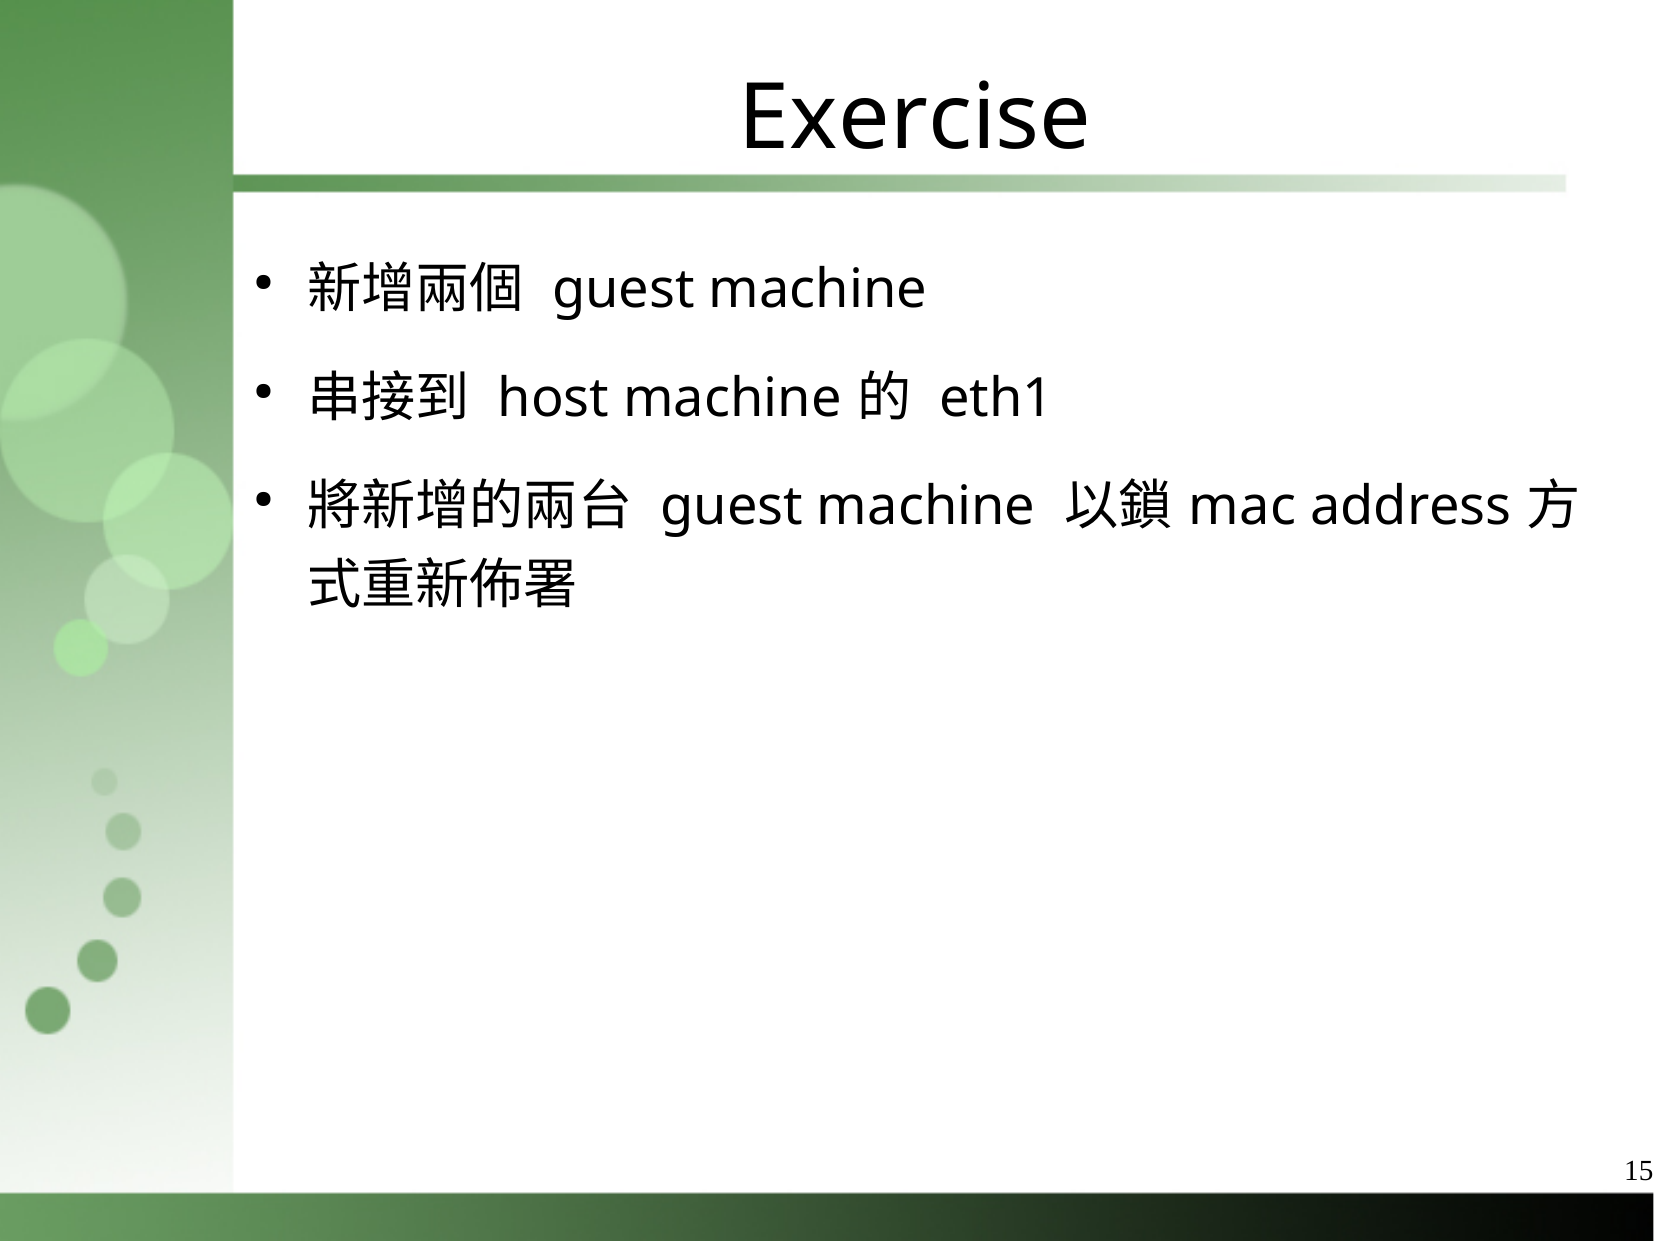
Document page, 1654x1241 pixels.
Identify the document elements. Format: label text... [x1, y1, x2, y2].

title Exercise [236, 49, 1595, 178]
picture [0, 0, 1654, 1241]
list 新增兩個 guest machine 串接到 host machine的 eth1 將新增的兩台 guest machine 以鎖mac address方式重新佈署 [236, 244, 1595, 916]
